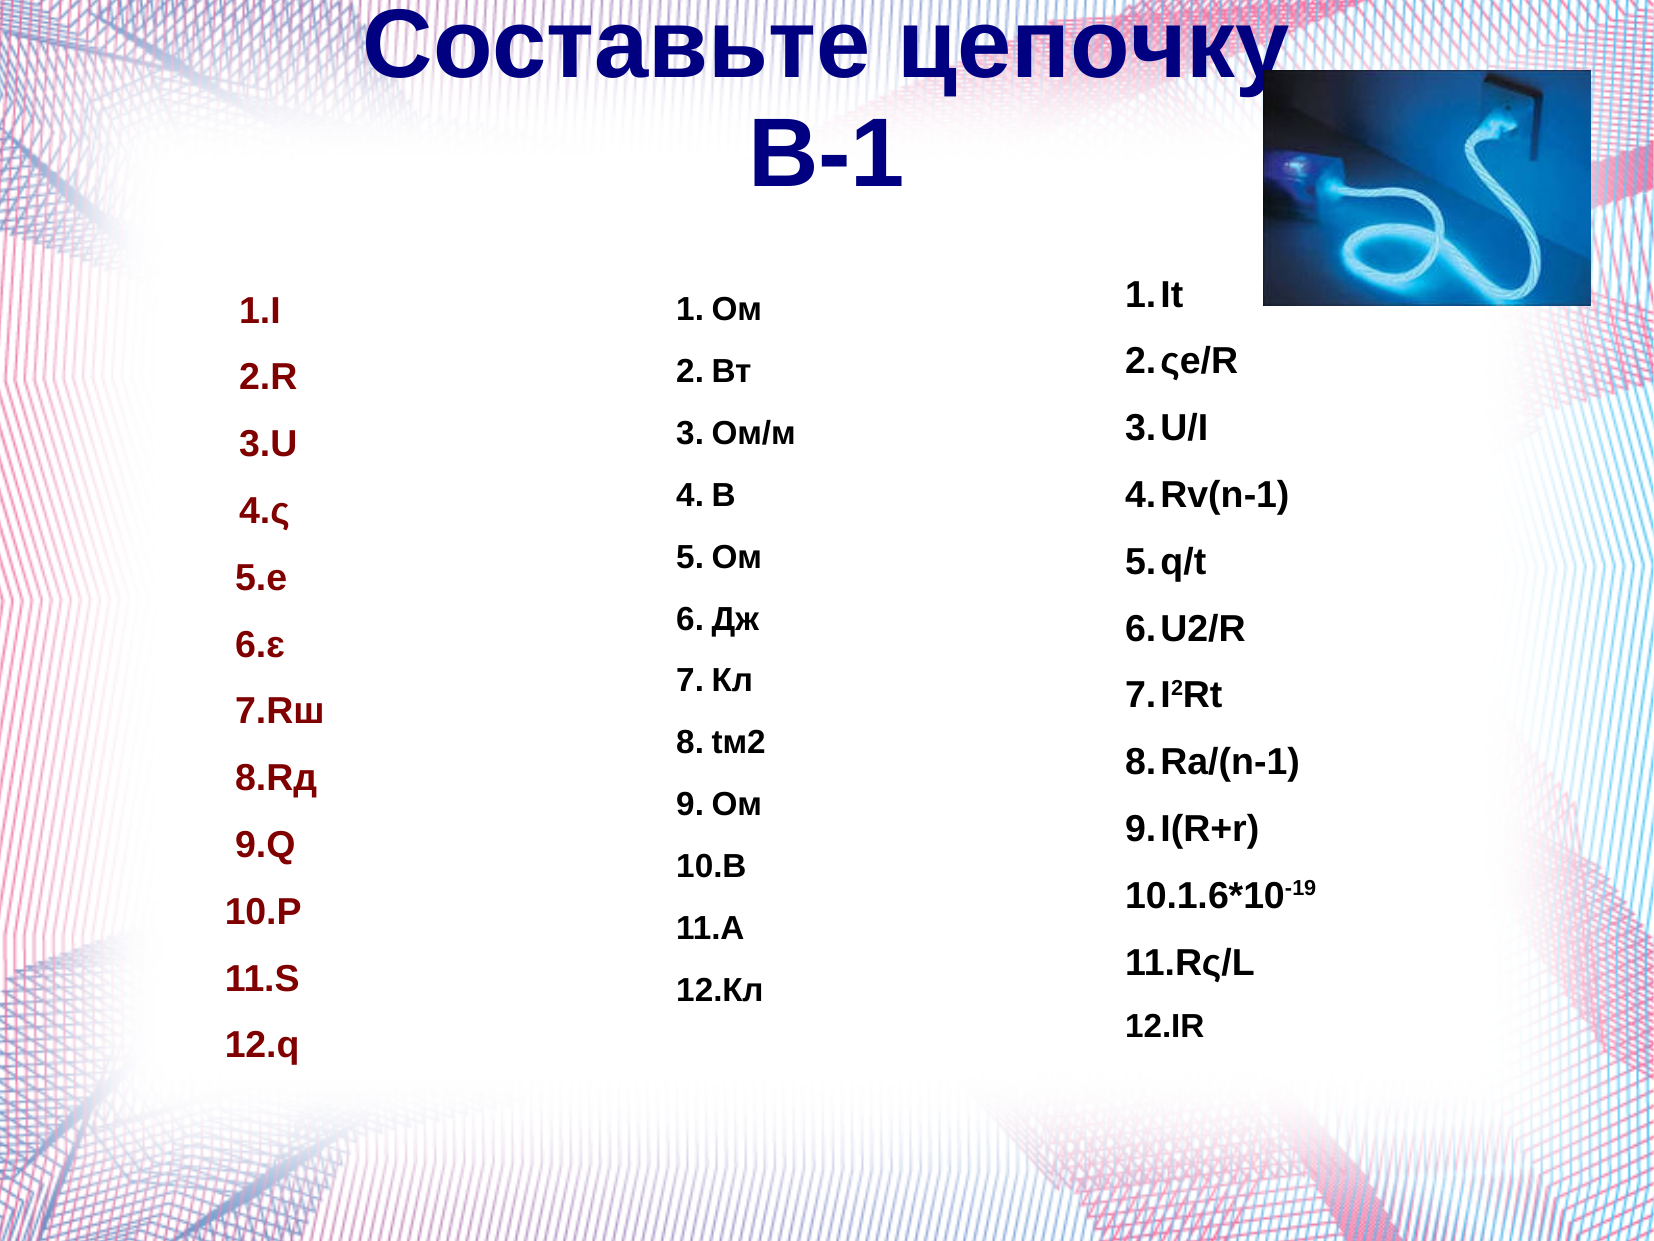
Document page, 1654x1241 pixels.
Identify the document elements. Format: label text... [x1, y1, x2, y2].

picture [1263, 0, 1654, 1241]
title Составьте цепочку В-1 [82, 0, 1571, 317]
text_box Ом Вт Ом/м В Ом Дж Кл tм2 Ом В А Кл [661, 317, 869, 1202]
text_box It ςe/R U/I Rv(n-1) q/t U2/R I2Rt Ra/(n-1) I(R+r) 1.6*10-19 Rς/L IR [1110, 317, 1418, 1241]
text_box 1.I 2.R 3.U 4.ς 5.e 6.ɛ 7.Rш 8.Rд 9.Q 10.P 11.S 12.q [188, 317, 544, 1184]
picture [0, 0, 1110, 1241]
